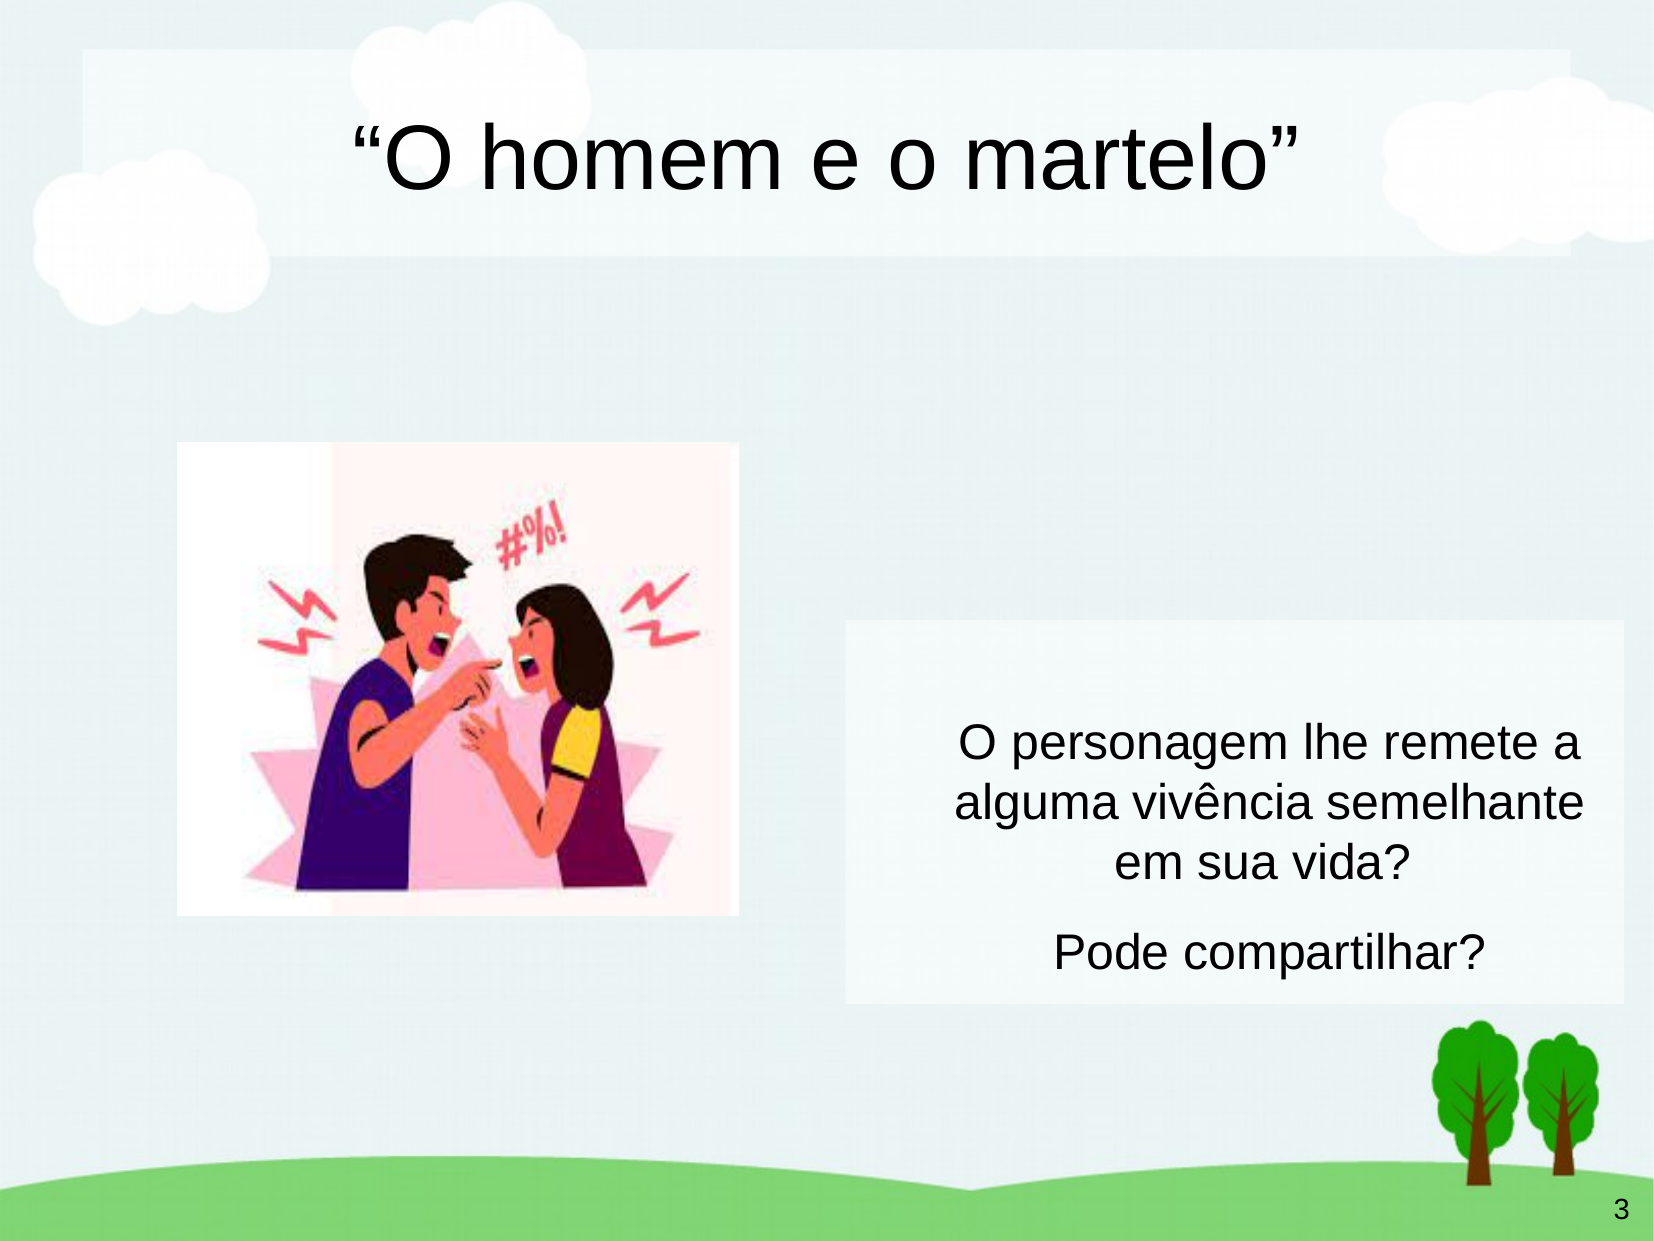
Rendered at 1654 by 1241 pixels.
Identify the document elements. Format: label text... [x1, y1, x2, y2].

title “O homem e o martelo” [82, 49, 1571, 257]
picture [0, 0, 1654, 1241]
list O personagem lhe remete a alguma vivência semelhante em sua vida? Pode compartilhar? [845, 620, 1624, 1004]
